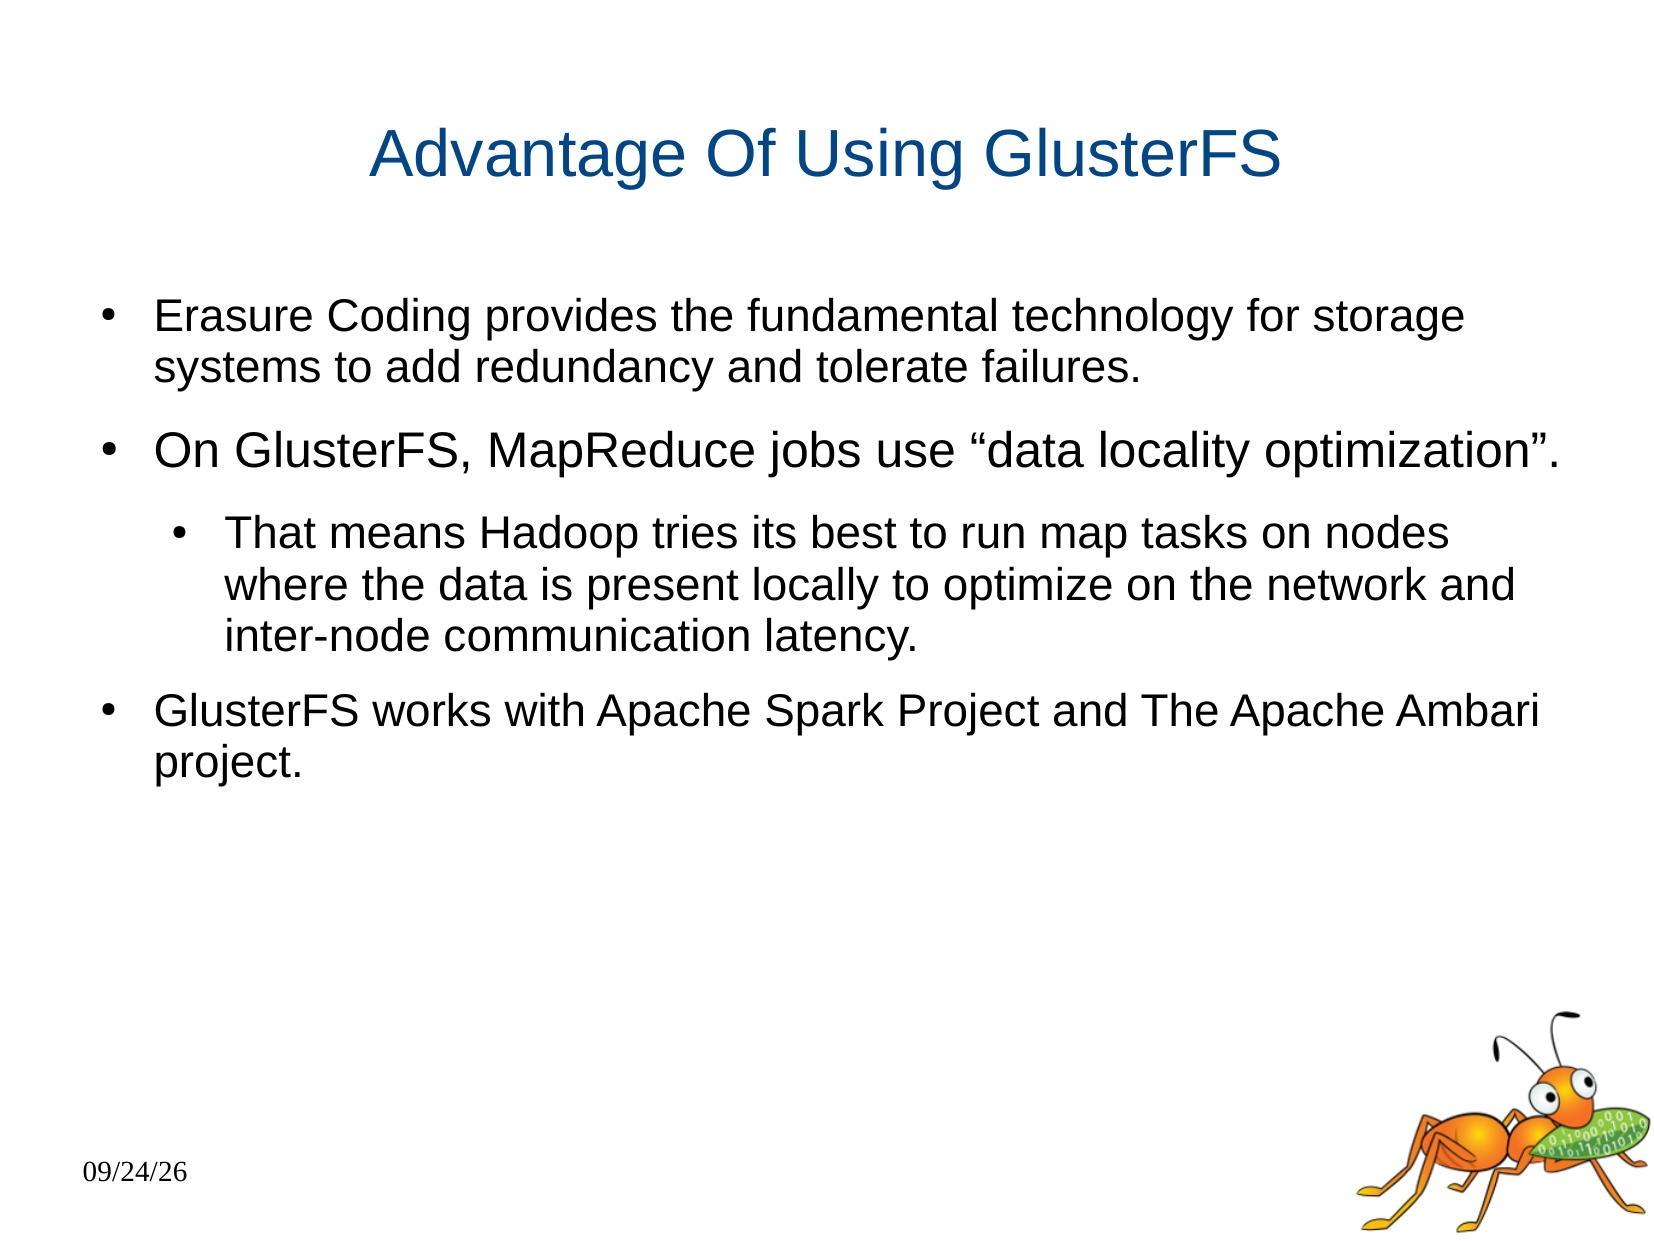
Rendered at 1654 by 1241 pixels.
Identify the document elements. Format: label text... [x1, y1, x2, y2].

picture [1353, 1009, 1654, 1235]
list Erasure Coding provides the fundamental technology for storage systems to add redundancy and tolerate failures. On GlusterFS, MapReduce jobs use “data locality optimization”. That means Hadoop tries its best to run map tasks on nodes where the data is present locally to optimize on the network and inter-node communication latency. GlusterFS works with Apache Spark Project and The Apache Ambari project. [82, 290, 1571, 1010]
title Advantage Of Using GlusterFS [82, 49, 1571, 257]
